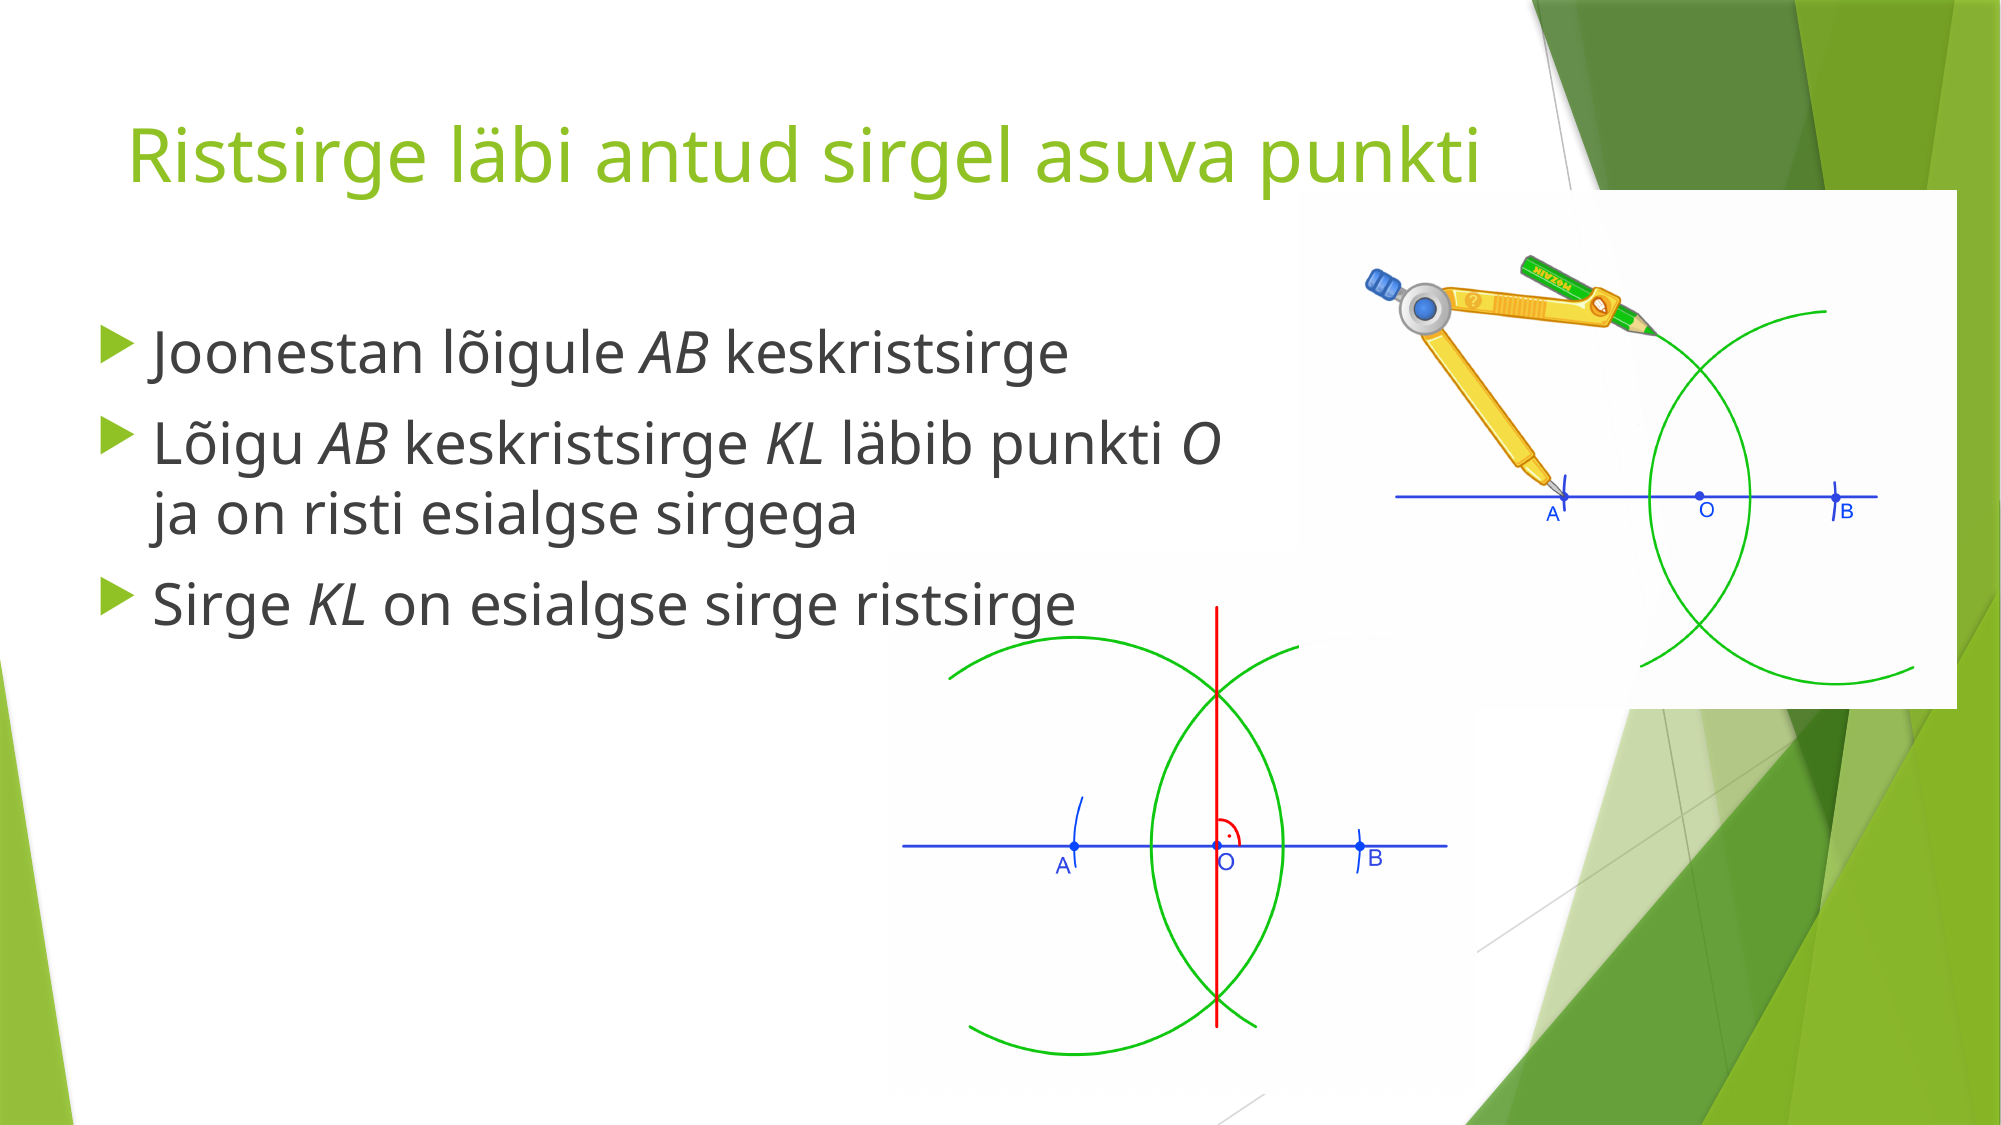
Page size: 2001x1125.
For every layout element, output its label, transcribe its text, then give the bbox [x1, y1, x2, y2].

title Ristsirge läbi antud sirgel asuva punkti [111, 99, 1522, 237]
list Joonestan lõigule AB keskristsirge Lõigu AB keskristsirge KL läbib punkti O ja on risti esialgse sirgega Sirge KL on esialgse sirge ristsirge [81, 308, 1241, 1093]
picture [885, 190, 1957, 1094]
